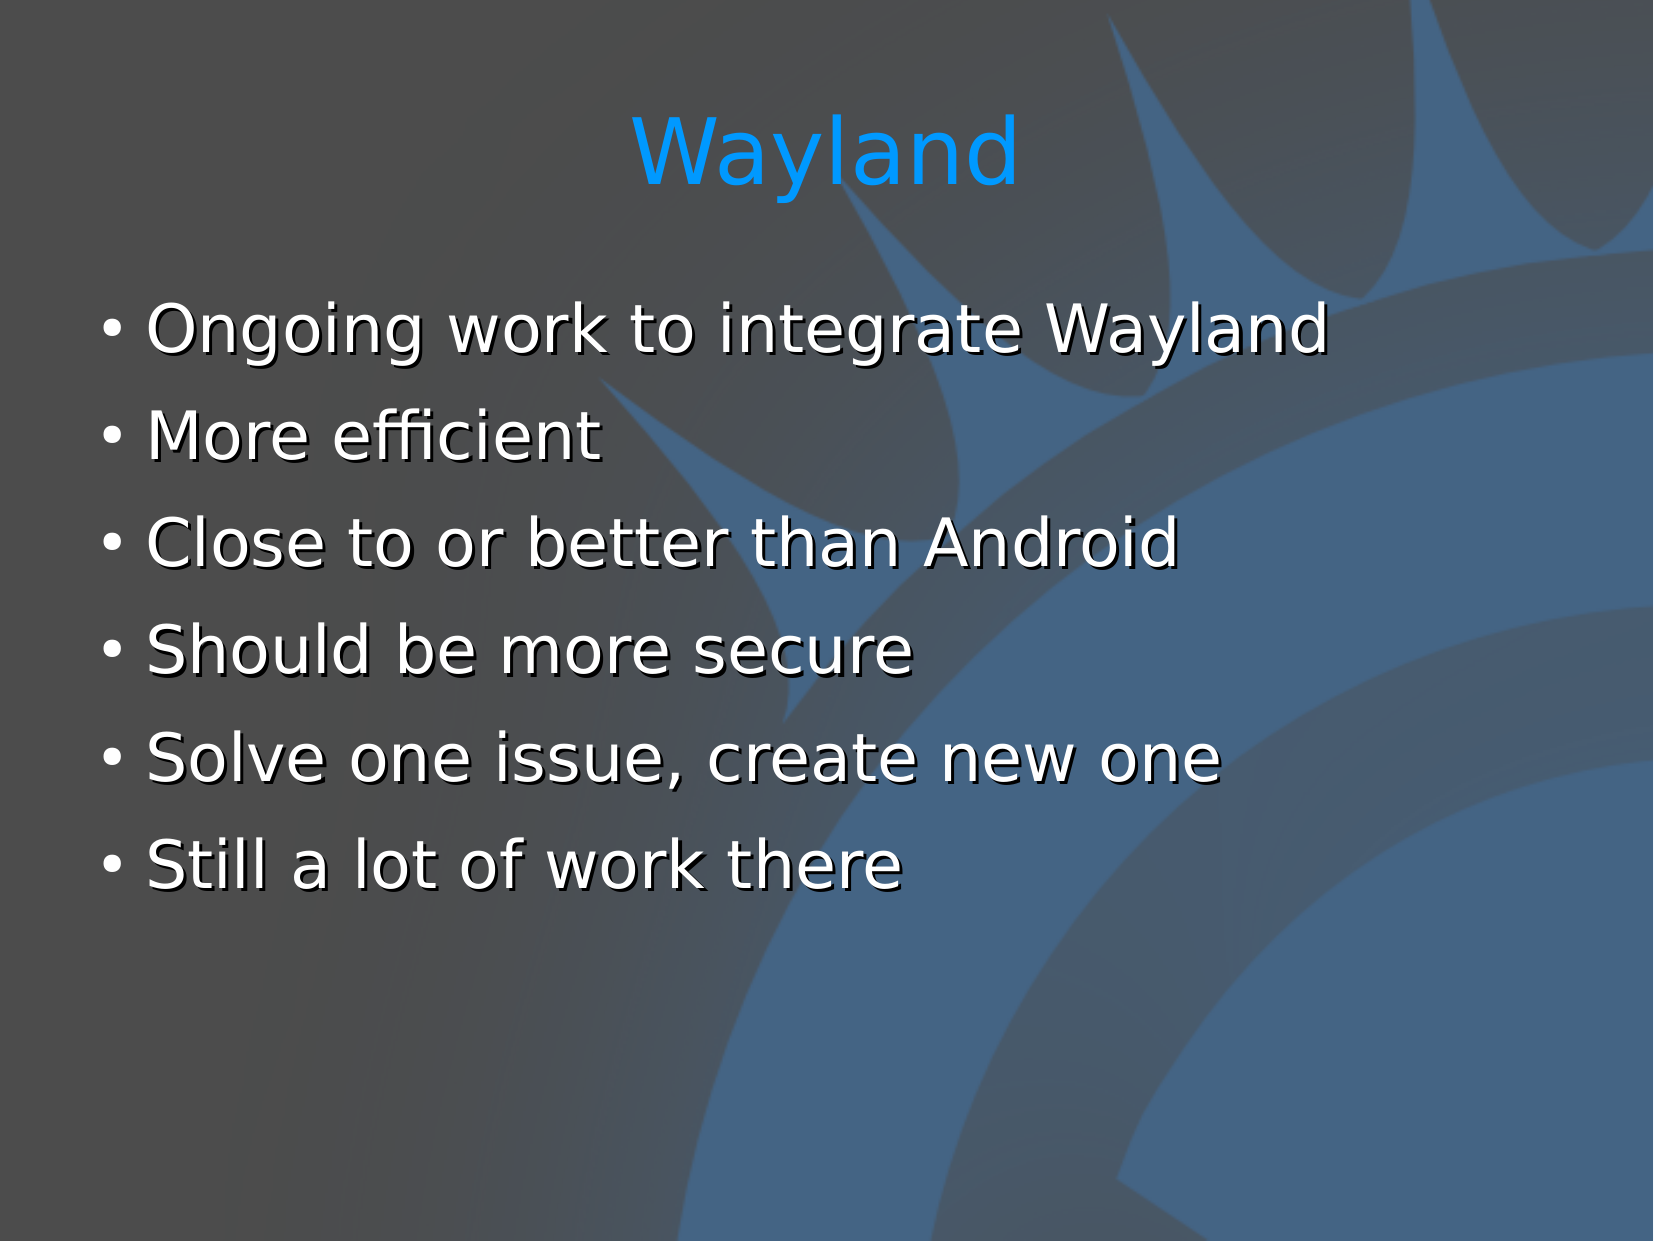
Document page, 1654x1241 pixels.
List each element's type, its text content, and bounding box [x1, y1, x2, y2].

list Ongoing work to integrate Wayland More efficient Close to or better than Android Should be more secure Solve one issue, create new one Still a lot of work there [82, 290, 1576, 1010]
title Wayland [82, 49, 1571, 257]
picture [0, 0, 1654, 1241]
